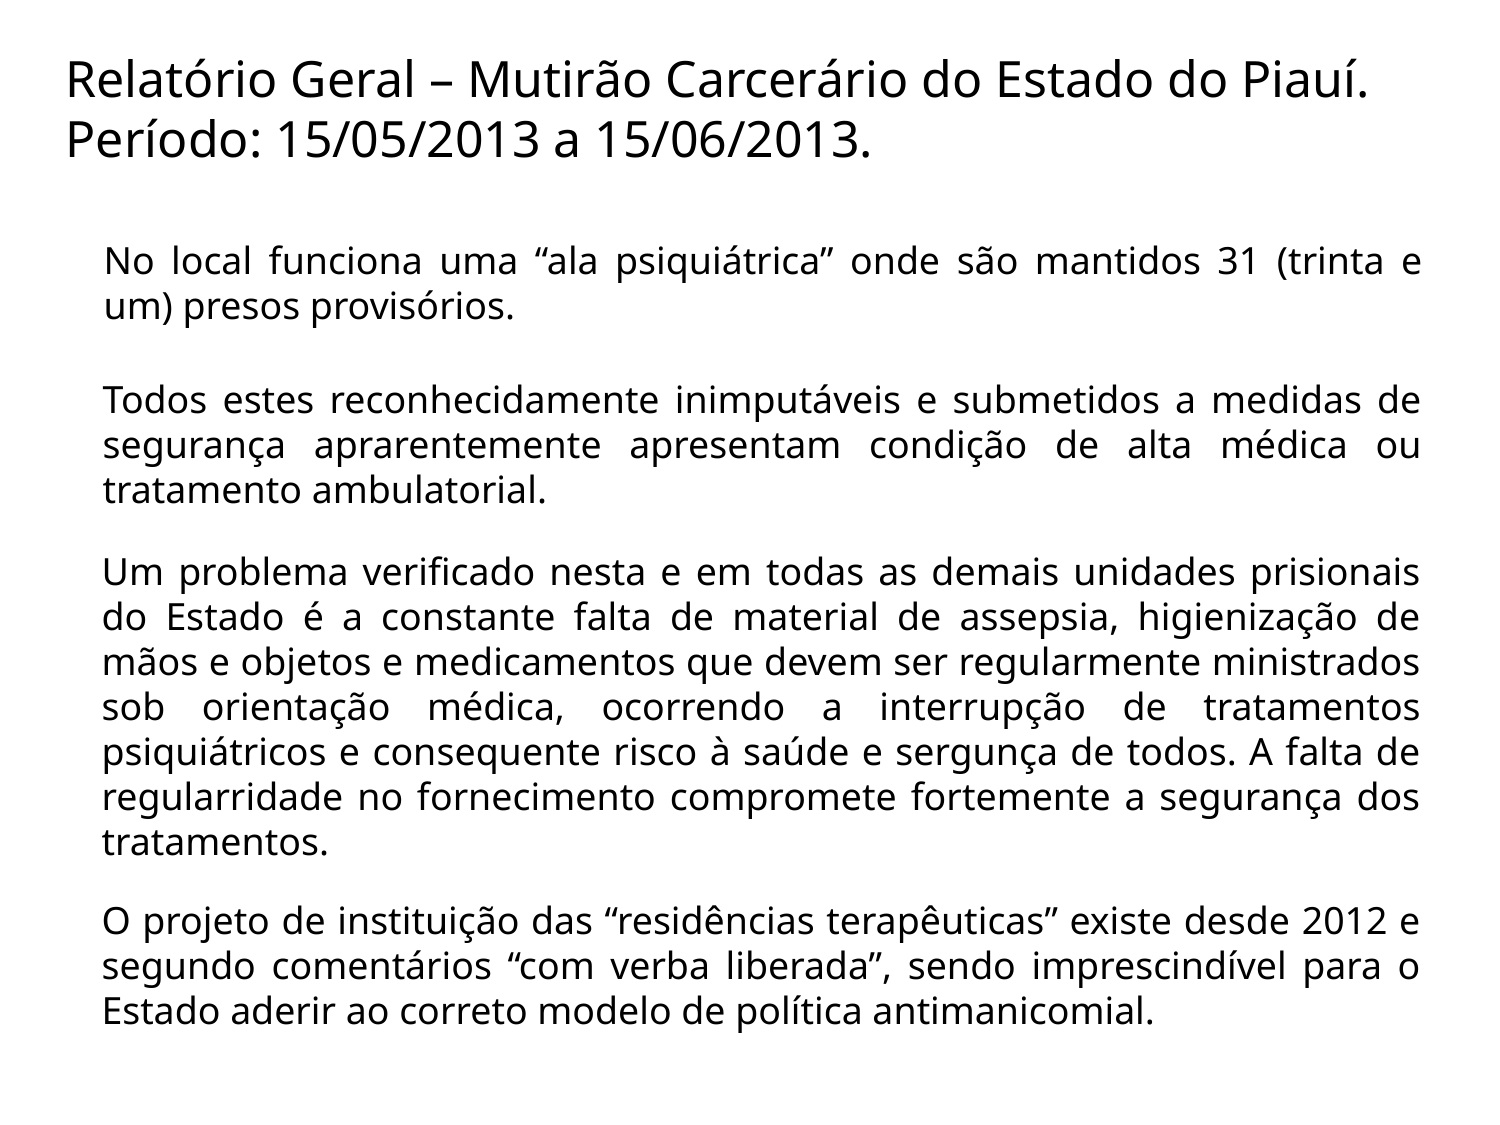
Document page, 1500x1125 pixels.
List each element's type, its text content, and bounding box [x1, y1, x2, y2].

text_box No local funciona uma “ala psiquiátrica” onde são mantidos 31 (trinta e um) presos provisórios. [88, 210, 1439, 353]
text_box Um problema verificado nesta e em todas as demais unidades prisionais do Estado é a constante falta de material de assepsia, higienização de mãos e objetos e medicamentos que devem ser regularmente ministrados sob orientação médica, ocorrendo a interrupção de tratamentos psiquiátricos e consequente risco à saúde e sergunça de todos. A falta de regularridade no fornecimento compromete fortemente a segurança dos tratamentos. [86, 557, 1437, 854]
title Relatório Geral – Mutirão Carcerário do Estado do Piauí. Período: 15/05/2013 a 15/06/2013. [50, 40, 1448, 228]
text_box O projeto de instituição das “residências terapêuticas” existe desde 2012 e segundo comentários “com verba liberada”, sendo imprescindível para o Estado aderir ao correto modelo de política antimanicomial. [86, 881, 1437, 1048]
text_box Todos estes reconhecidamente inimputáveis e submetidos a medidas de segurança aprarentemente apresentam condição de alta médica ou tratamento ambulatorial. [87, 350, 1438, 538]
